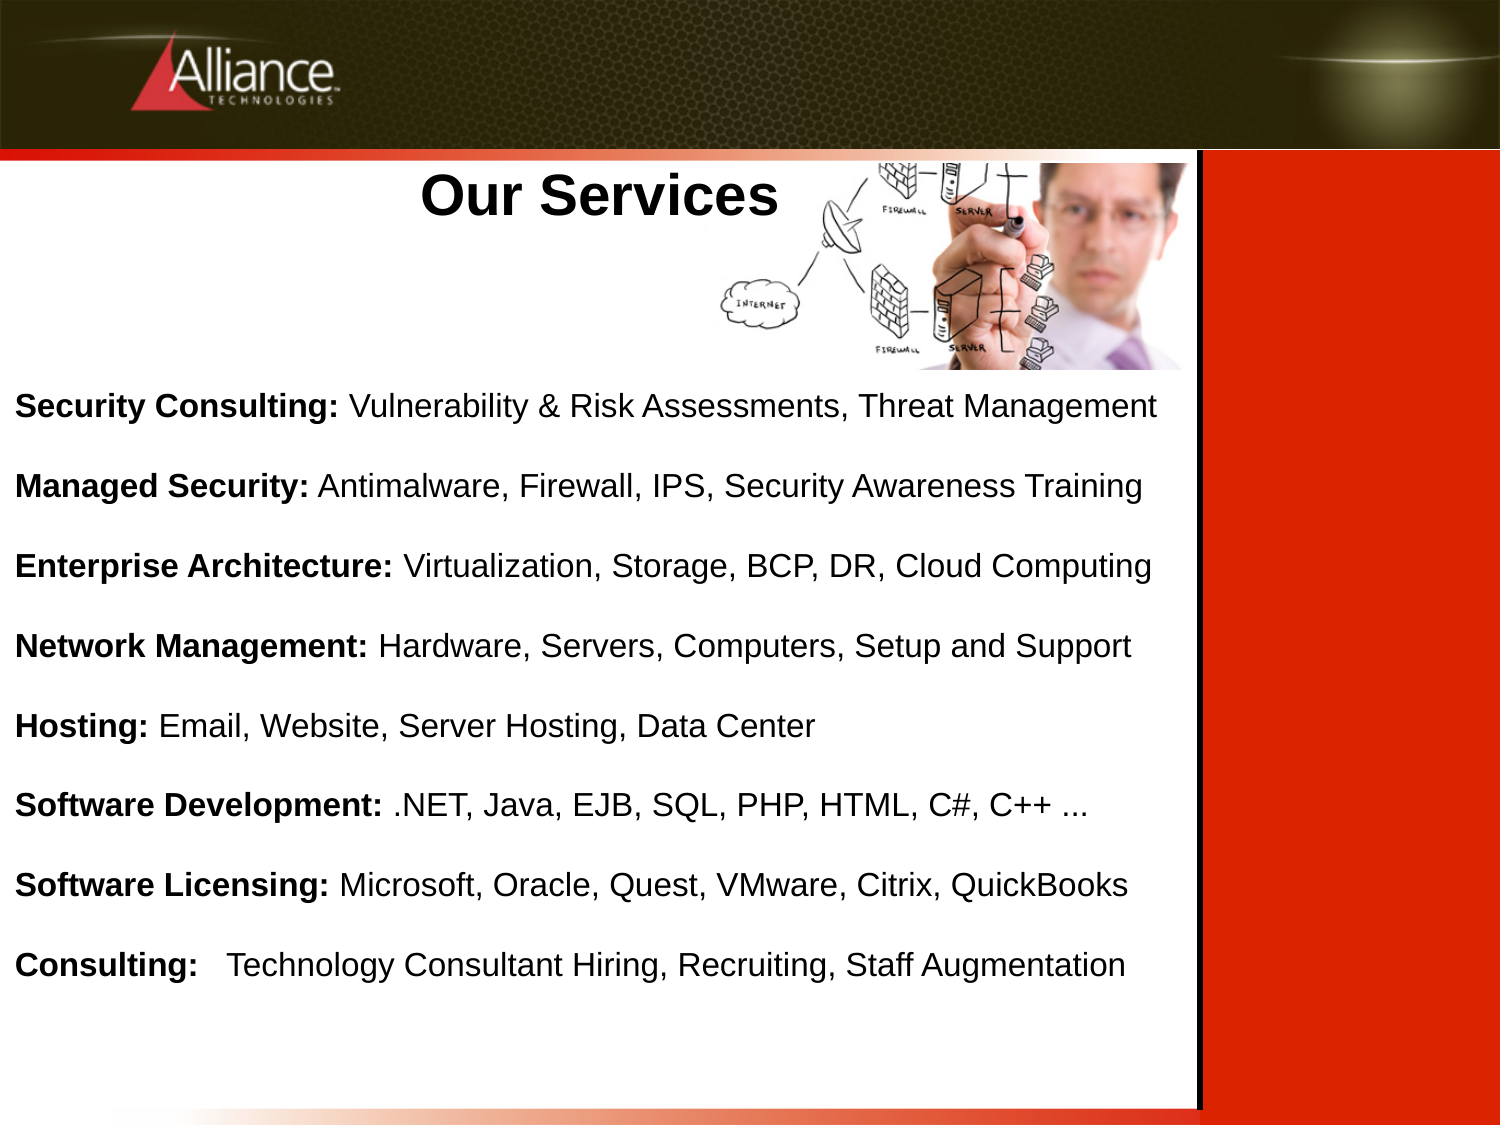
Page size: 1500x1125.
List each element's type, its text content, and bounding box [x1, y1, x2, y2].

picture [114, 1109, 1200, 1125]
picture [0, 0, 1500, 149]
title Our Services [0, 149, 1201, 263]
text_box [1200, 150, 1500, 1125]
picture [704, 263, 1192, 370]
text_box Security Consulting: Vulnerability & Risk Assessments, Threat Management Managed Security: Antimalware, Firewall, IPS, Security Awareness Training Enterprise Architecture: Virtualization, Storage, BCP, DR, Cloud Computing Network Management: Hardware, Servers, Computers, Setup and Support Hosting: Email, Website, Server Hosting, Data Center Software Development: .NET, Java, EJB, SQL, PHP, HTML, C#, C++ ... Software Licensing: Microsoft, Oracle, Quest, VMware, Citrix, QuickBooks Consulting: Technology Consultant Hiring, Recruiting, Staff Augmentation [0, 377, 1189, 1031]
